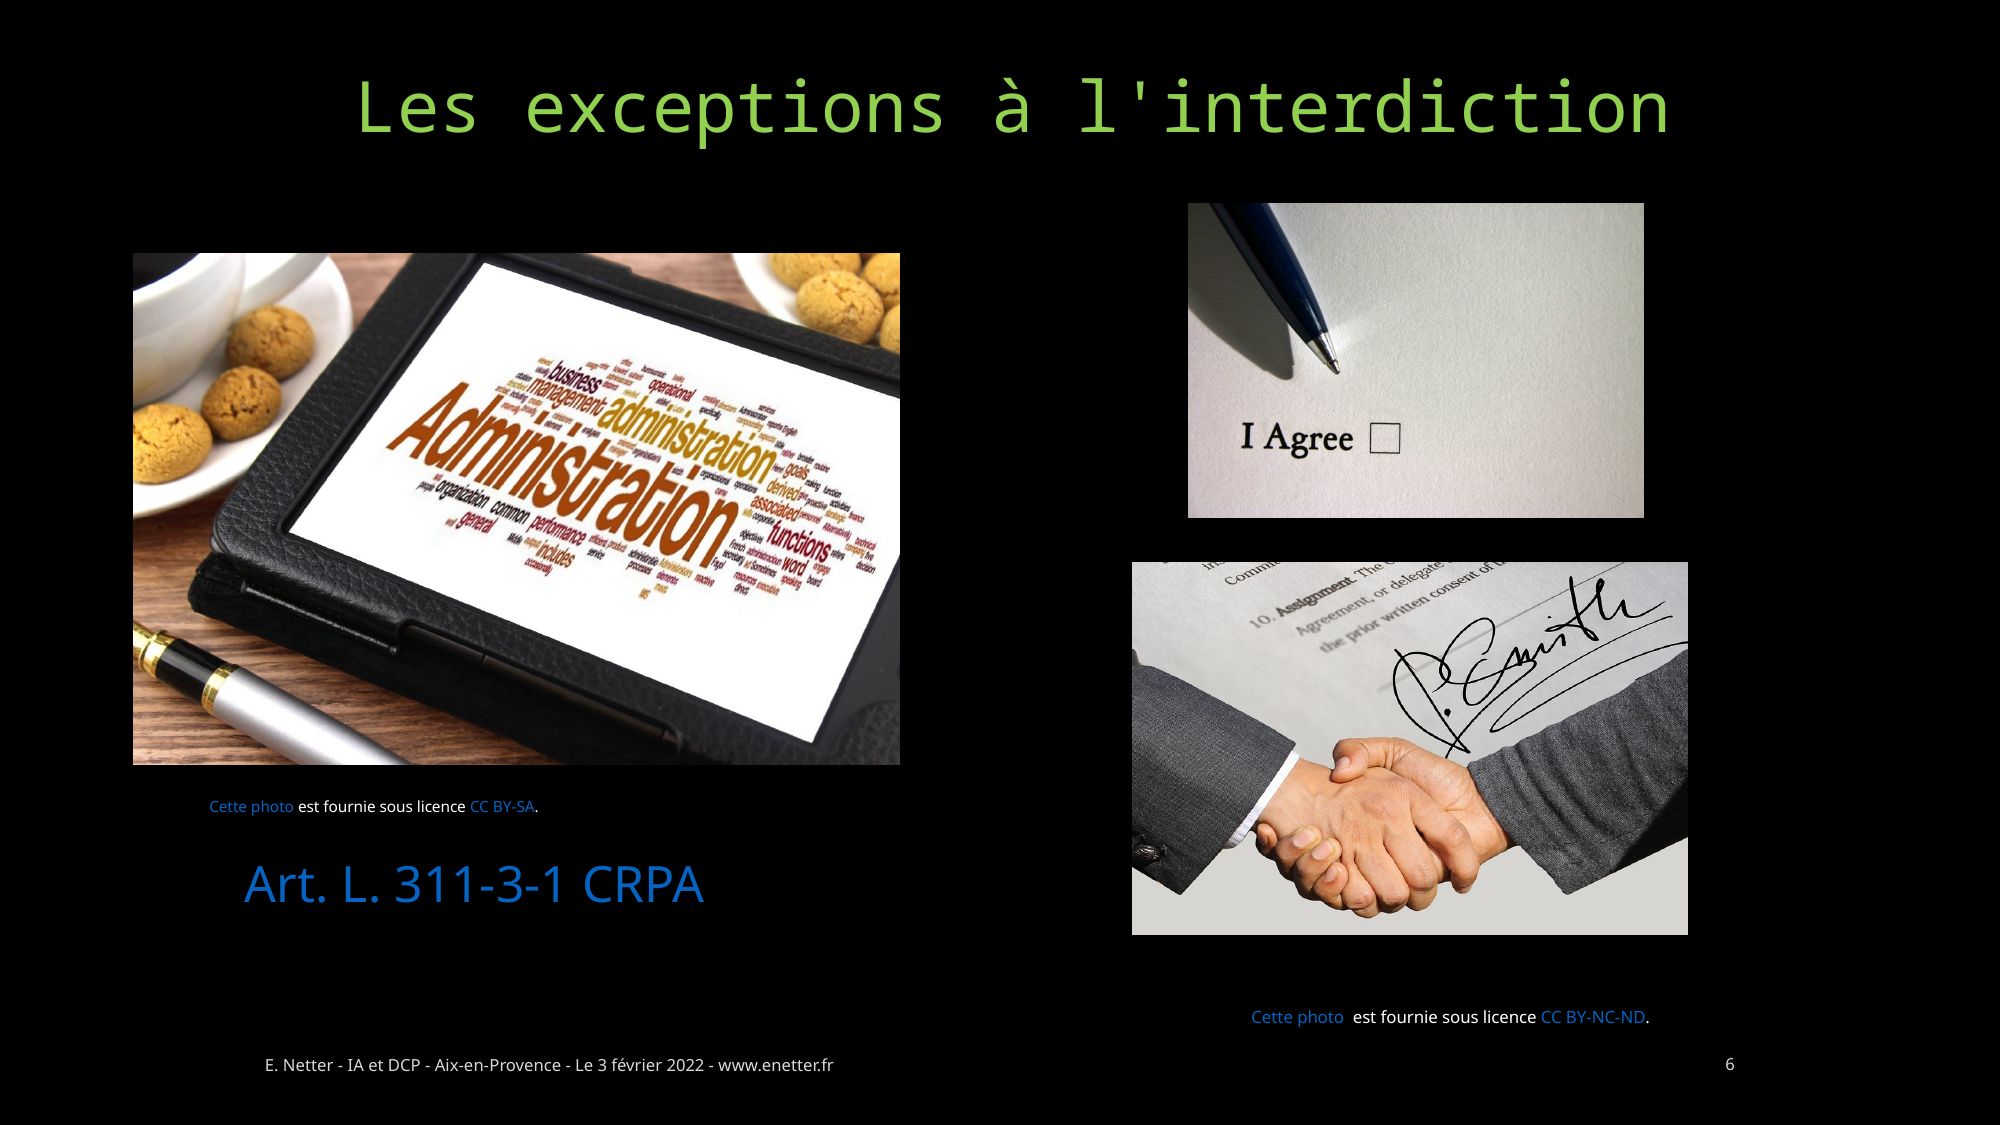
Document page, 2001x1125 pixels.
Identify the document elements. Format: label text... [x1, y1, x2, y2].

slide_number <numéro> [1612, 1043, 1750, 1086]
text_box Cette photo est fournie sous licence CC BY-SA. [194, 790, 923, 827]
picture [1132, 562, 1688, 935]
picture [133, 253, 900, 765]
title Les exceptions à l'interdiction [339, 55, 1747, 156]
picture [1188, 203, 1644, 518]
text_box Art. L. 311-3-1 CRPA [229, 844, 770, 929]
footer E. Netter - IA et DCP - Aix-en-Provence - Le 3 février 2022 - www.enetter.fr [249, 1043, 1379, 1086]
text_box Cette photo est fournie sous licence CC BY-NC-ND. [1236, 999, 1687, 1052]
